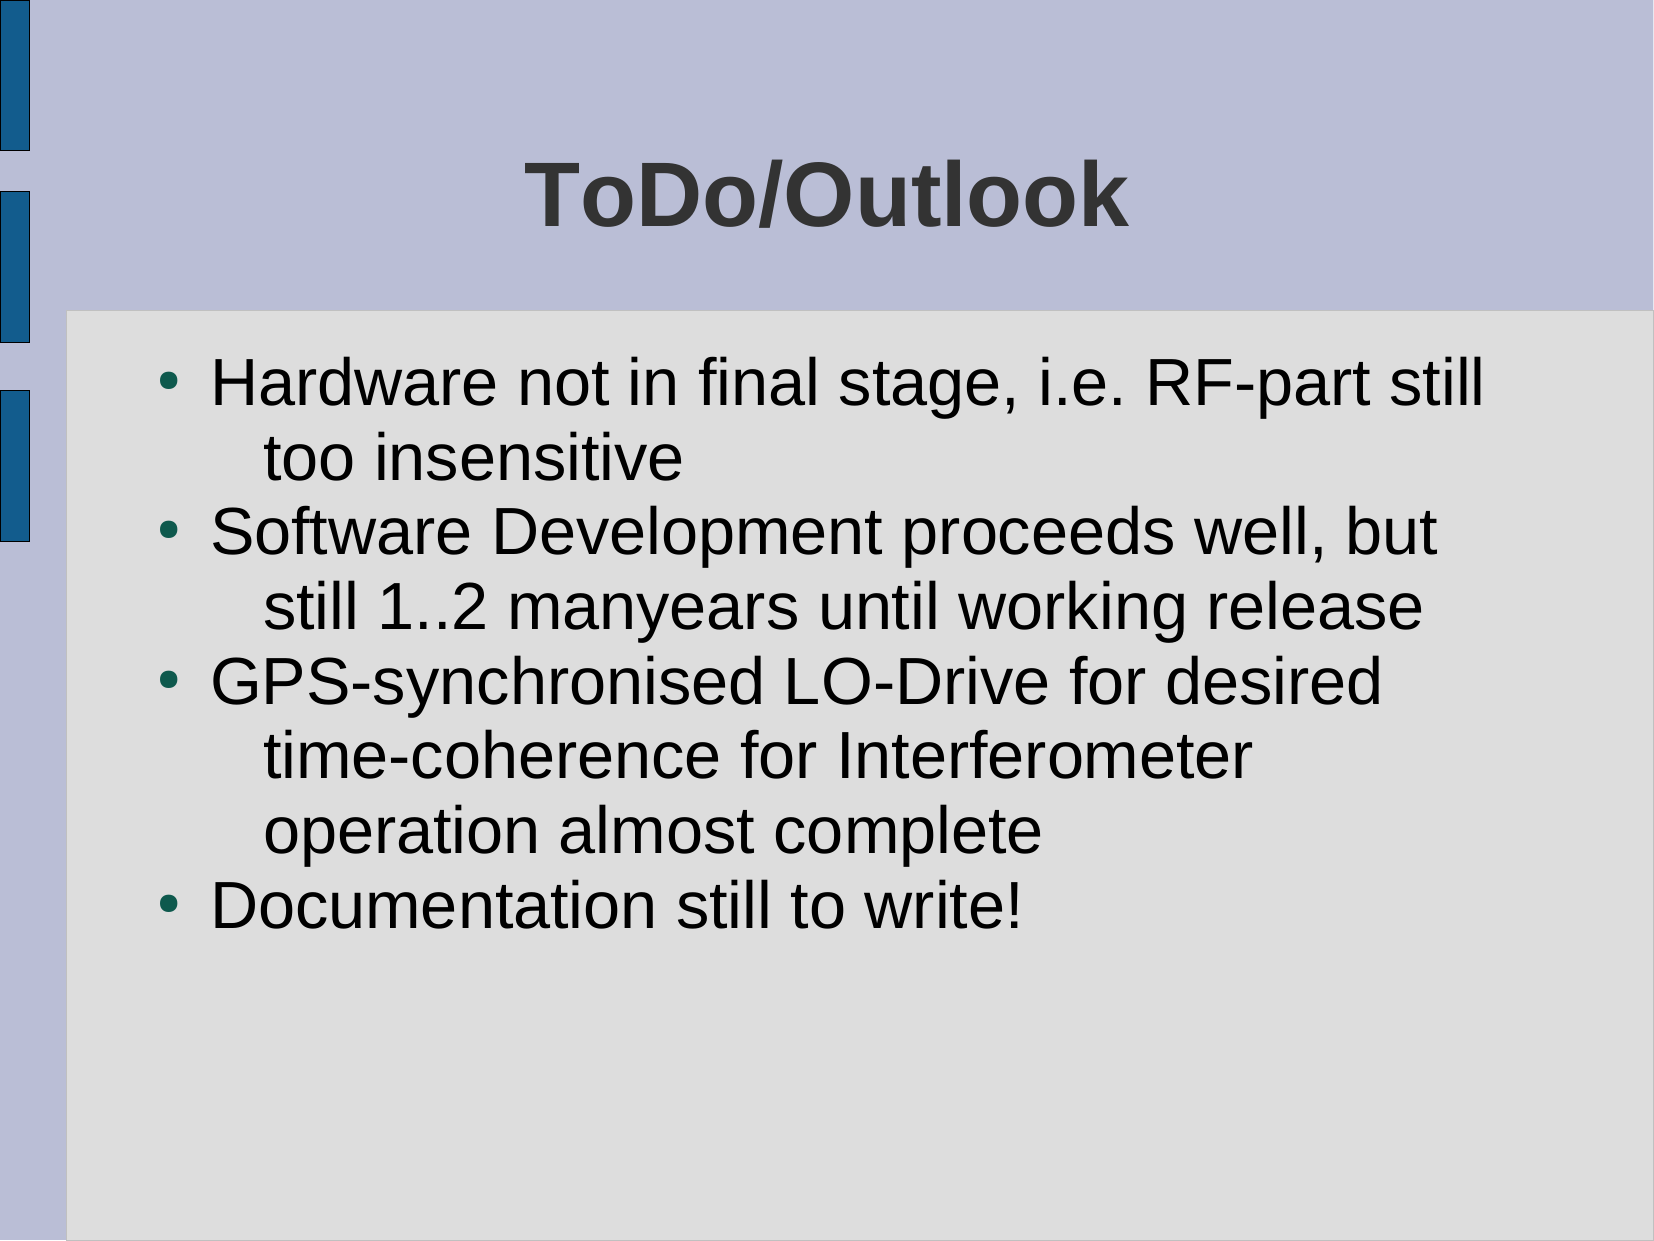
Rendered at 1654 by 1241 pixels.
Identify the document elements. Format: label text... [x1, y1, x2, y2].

title ToDo/Outlook [121, 91, 1534, 299]
list Hardware not in final stage, i.e. RF-part still too insensitive Software Development proceeds well, but still 1..2 manyears until working release GPS-synchronised LO-Drive for desired time-coherence for Interferometer operation almost complete Documentation still to write! [121, 344, 1534, 1127]
